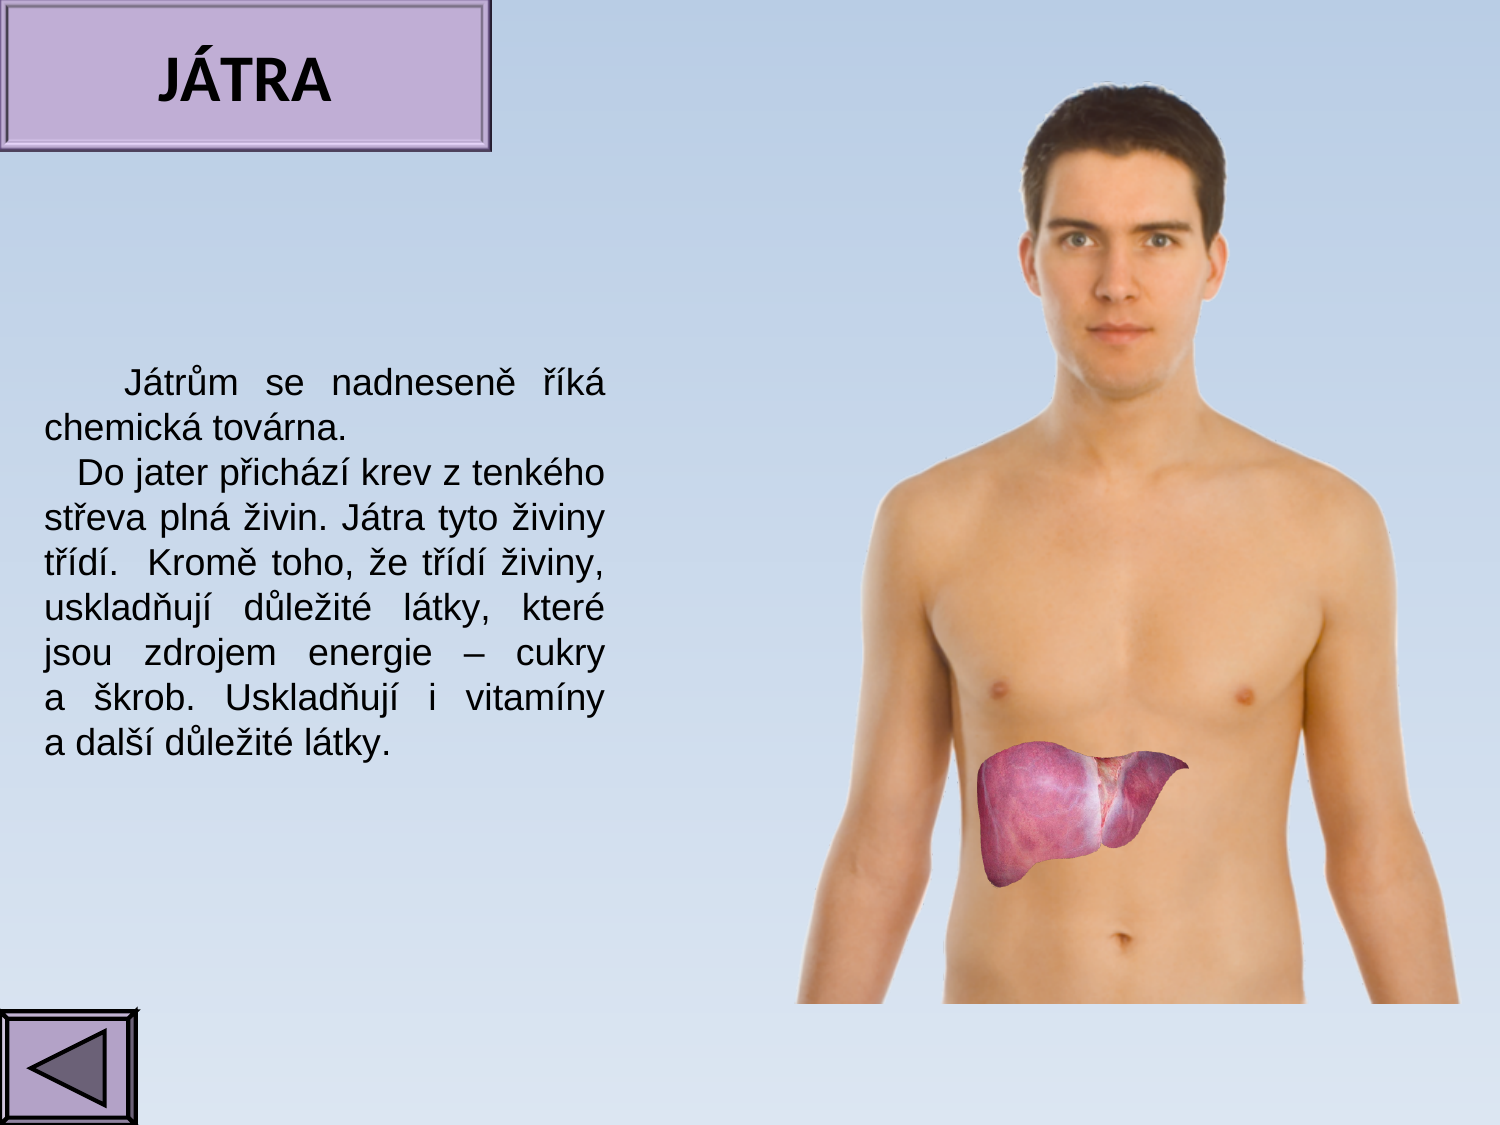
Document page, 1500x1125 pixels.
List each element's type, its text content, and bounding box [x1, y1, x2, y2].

text_box JÁTRA [0, 0, 491, 149]
text_box Játrům se nadneseně říká chemická továrna. Do jater přichází krev z tenkého střeva plná živin. Játra tyto živiny třídí. Kromě toho, že třídí živiny, uskladňují důležité látky, které jsou zdrojem energie – cukry a škrob. Uskladňují i vitamíny a další důležité látky. [29, 349, 621, 771]
picture [0, 0, 494, 154]
text_box [1, 1011, 136, 1125]
picture [667, 66, 1500, 1004]
